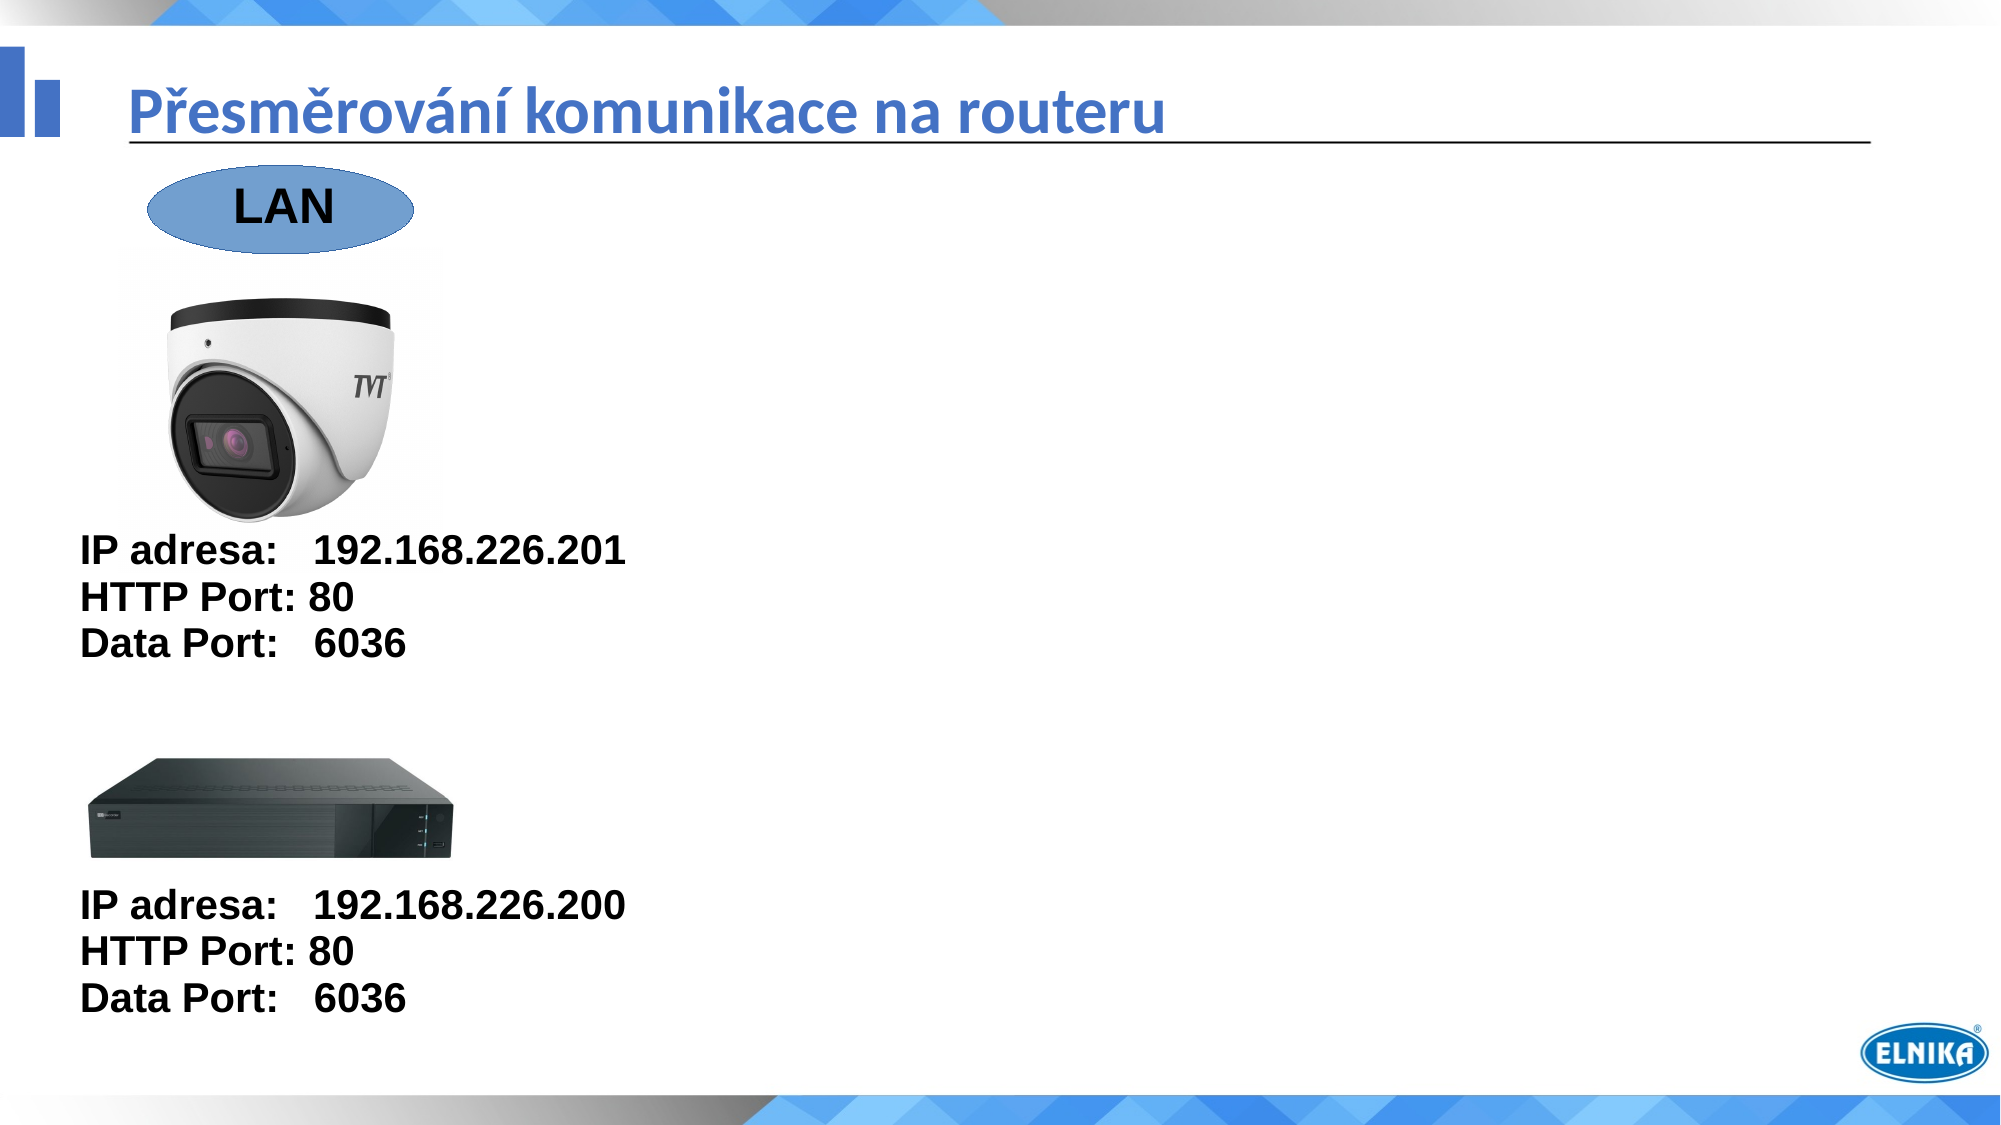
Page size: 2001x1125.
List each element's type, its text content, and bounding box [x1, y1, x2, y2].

text_box IP adresa: 192.168.226.201 HTTP Port: 80 Data Port: 6036 [64, 519, 656, 721]
text_box IP adresa: 192.168.226.200 HTTP Port: 80 Data Port: 6036 [64, 874, 656, 1075]
text_box [147, 165, 369, 254]
text_box LAN [218, 171, 378, 243]
text_box [378, 179, 414, 240]
picture [0, 0, 2001, 1125]
text_box Přesměrování komunikace na routeru [78, 58, 1211, 154]
